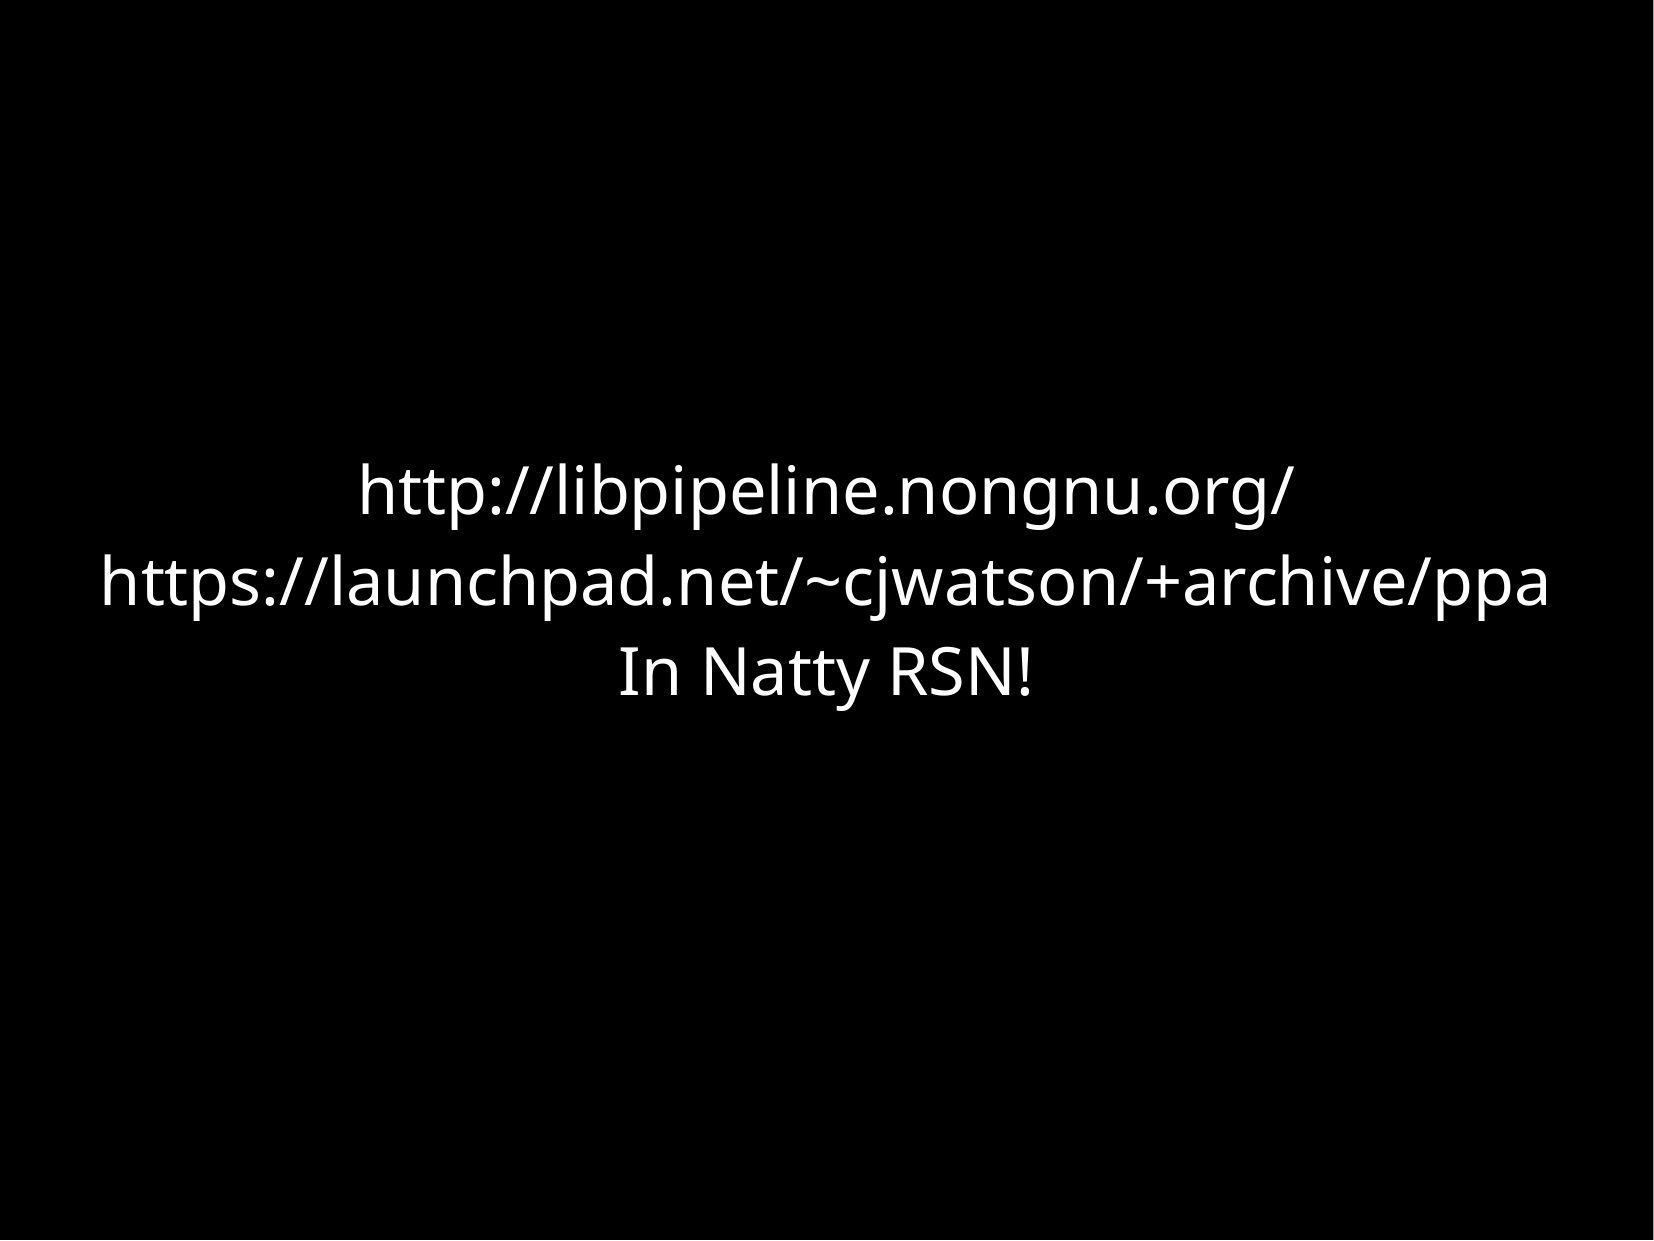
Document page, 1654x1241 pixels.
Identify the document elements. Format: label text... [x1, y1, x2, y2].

subtitle http://libpipeline.nongnu.org/ https://launchpad.net/~cjwatson/+archive/ppa In Natty RSN! [82, 56, 1571, 1102]
